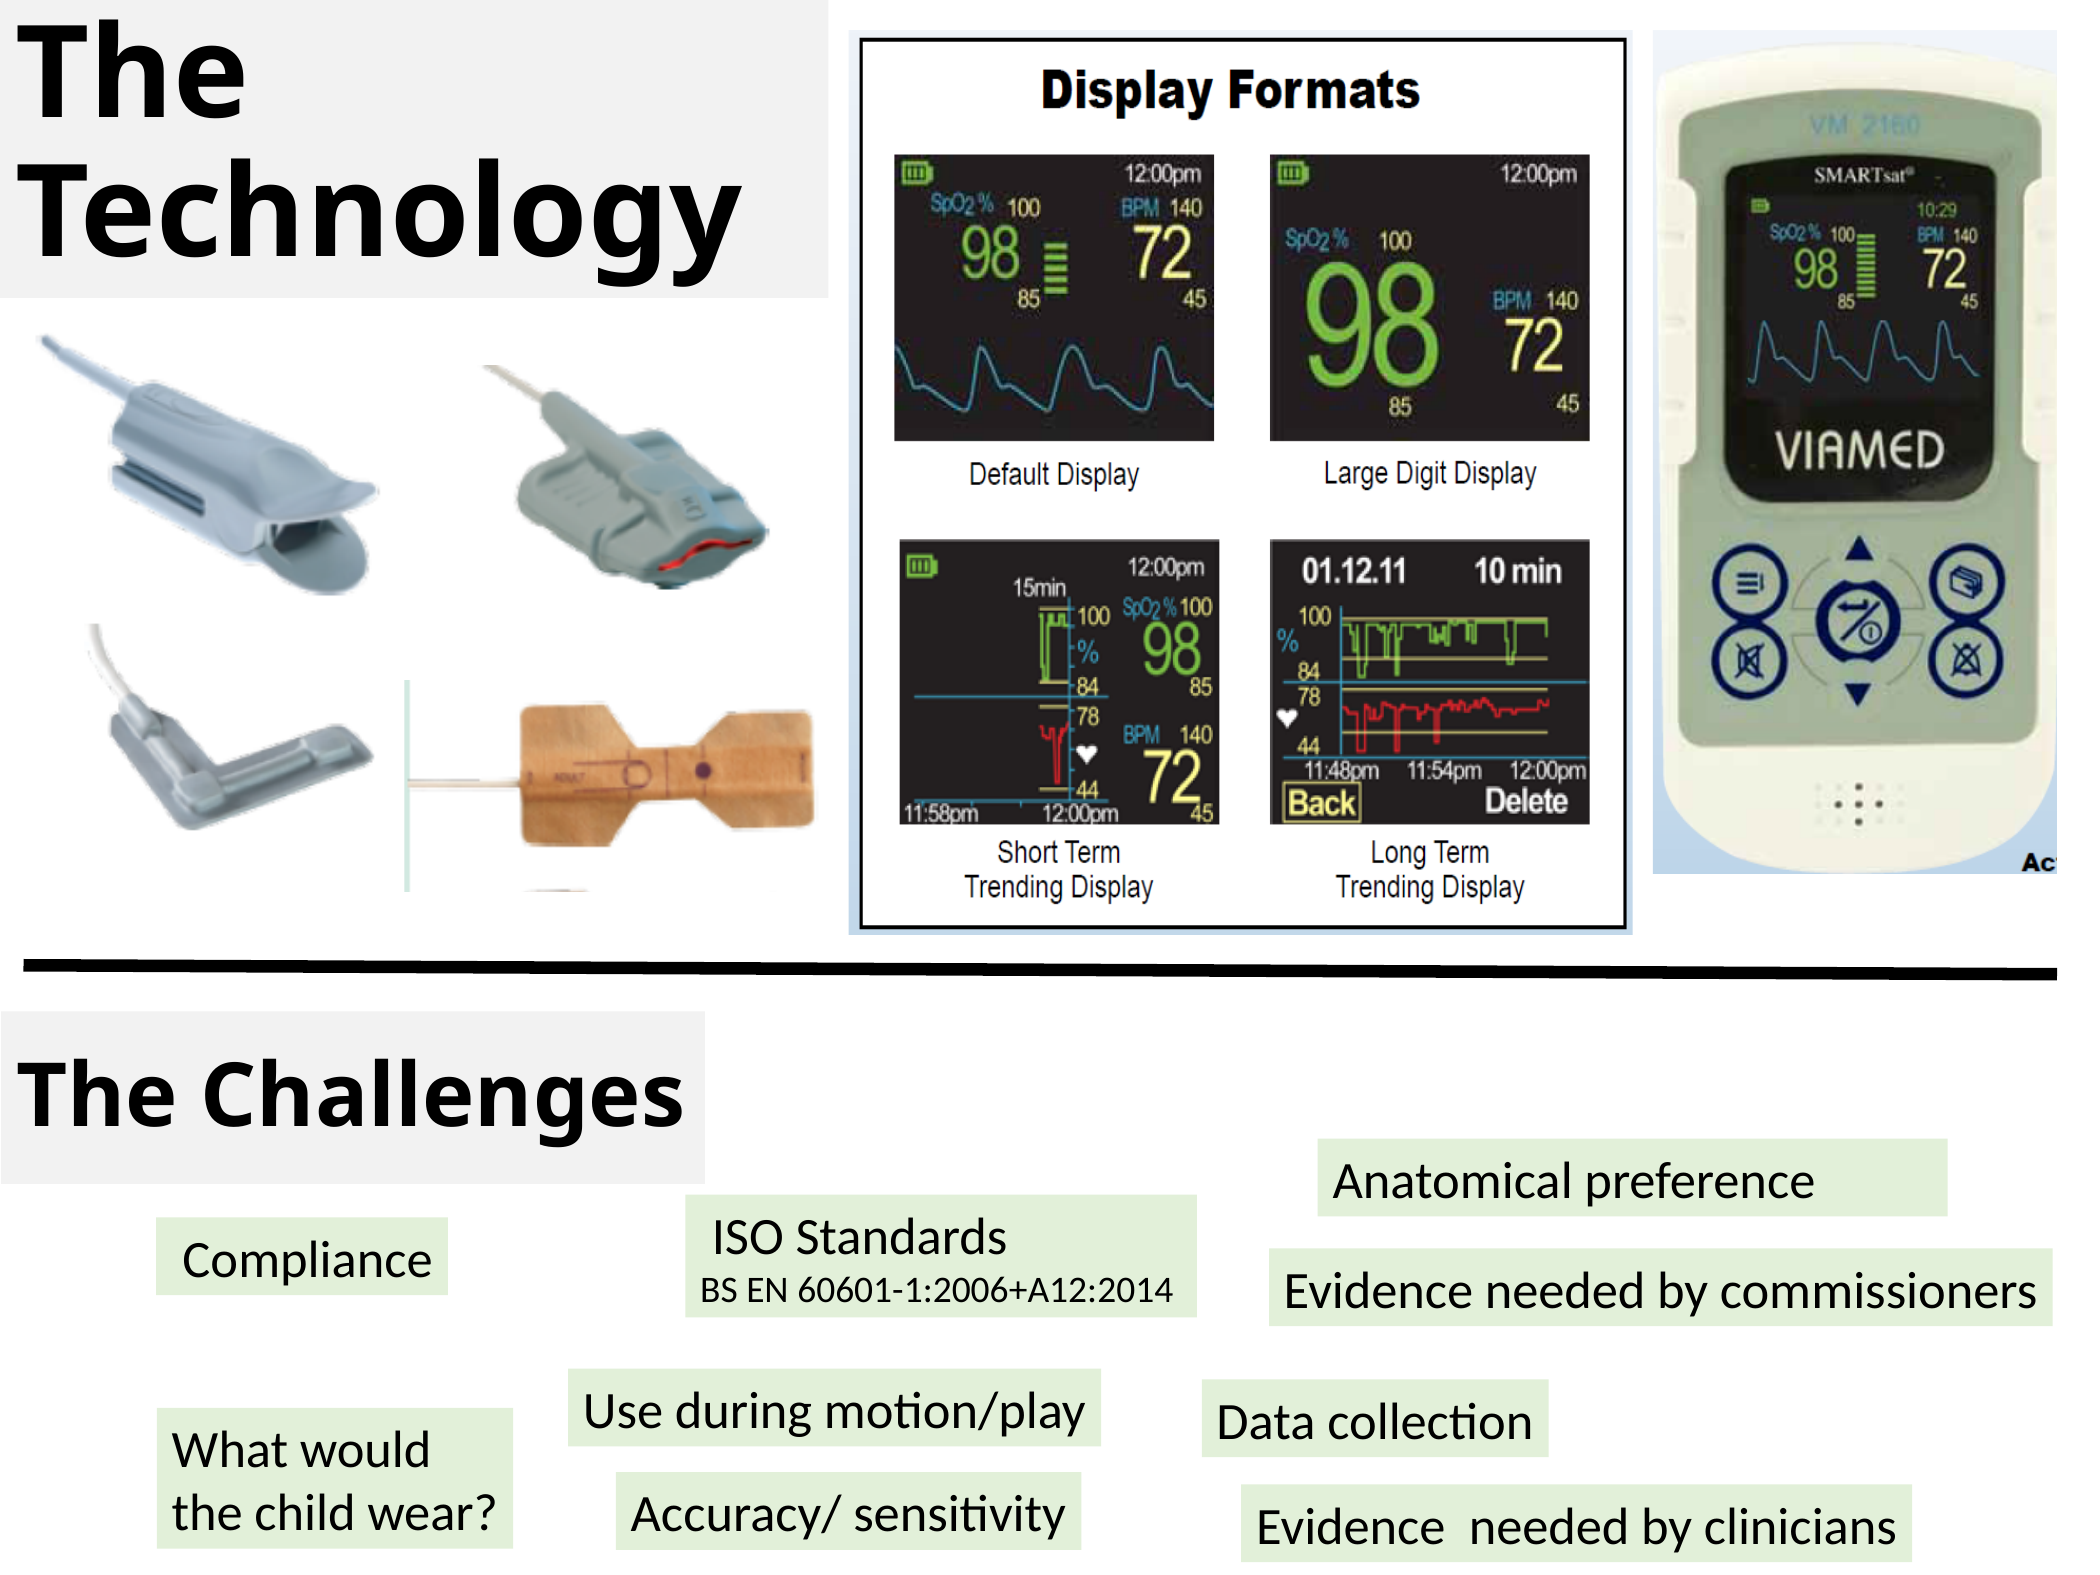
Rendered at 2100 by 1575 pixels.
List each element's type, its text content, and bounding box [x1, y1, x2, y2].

text_box Anatomical preference [1317, 1138, 1948, 1217]
text_box Accuracy/ sensitivity [615, 1472, 1082, 1550]
text_box ISO Standards BS EN 60601-1:2006+A12:2014 [685, 1194, 1197, 1318]
title The Technology [0, 0, 829, 298]
picture [457, 365, 800, 609]
text_box Evidence needed by clinicians [1241, 1484, 1913, 1563]
picture [1652, 30, 2057, 874]
text_box Use during motion/play [568, 1368, 1102, 1447]
text_box Compliance [156, 1217, 448, 1296]
picture [32, 315, 425, 905]
text_box Evidence needed by commissioners [1269, 1248, 2053, 1327]
picture [848, 30, 1633, 935]
text_box Data collection [1201, 1379, 1549, 1458]
text_box What would the child wear? [156, 1407, 514, 1549]
picture [404, 680, 838, 892]
text_box The Challenges [1, 1011, 705, 1184]
